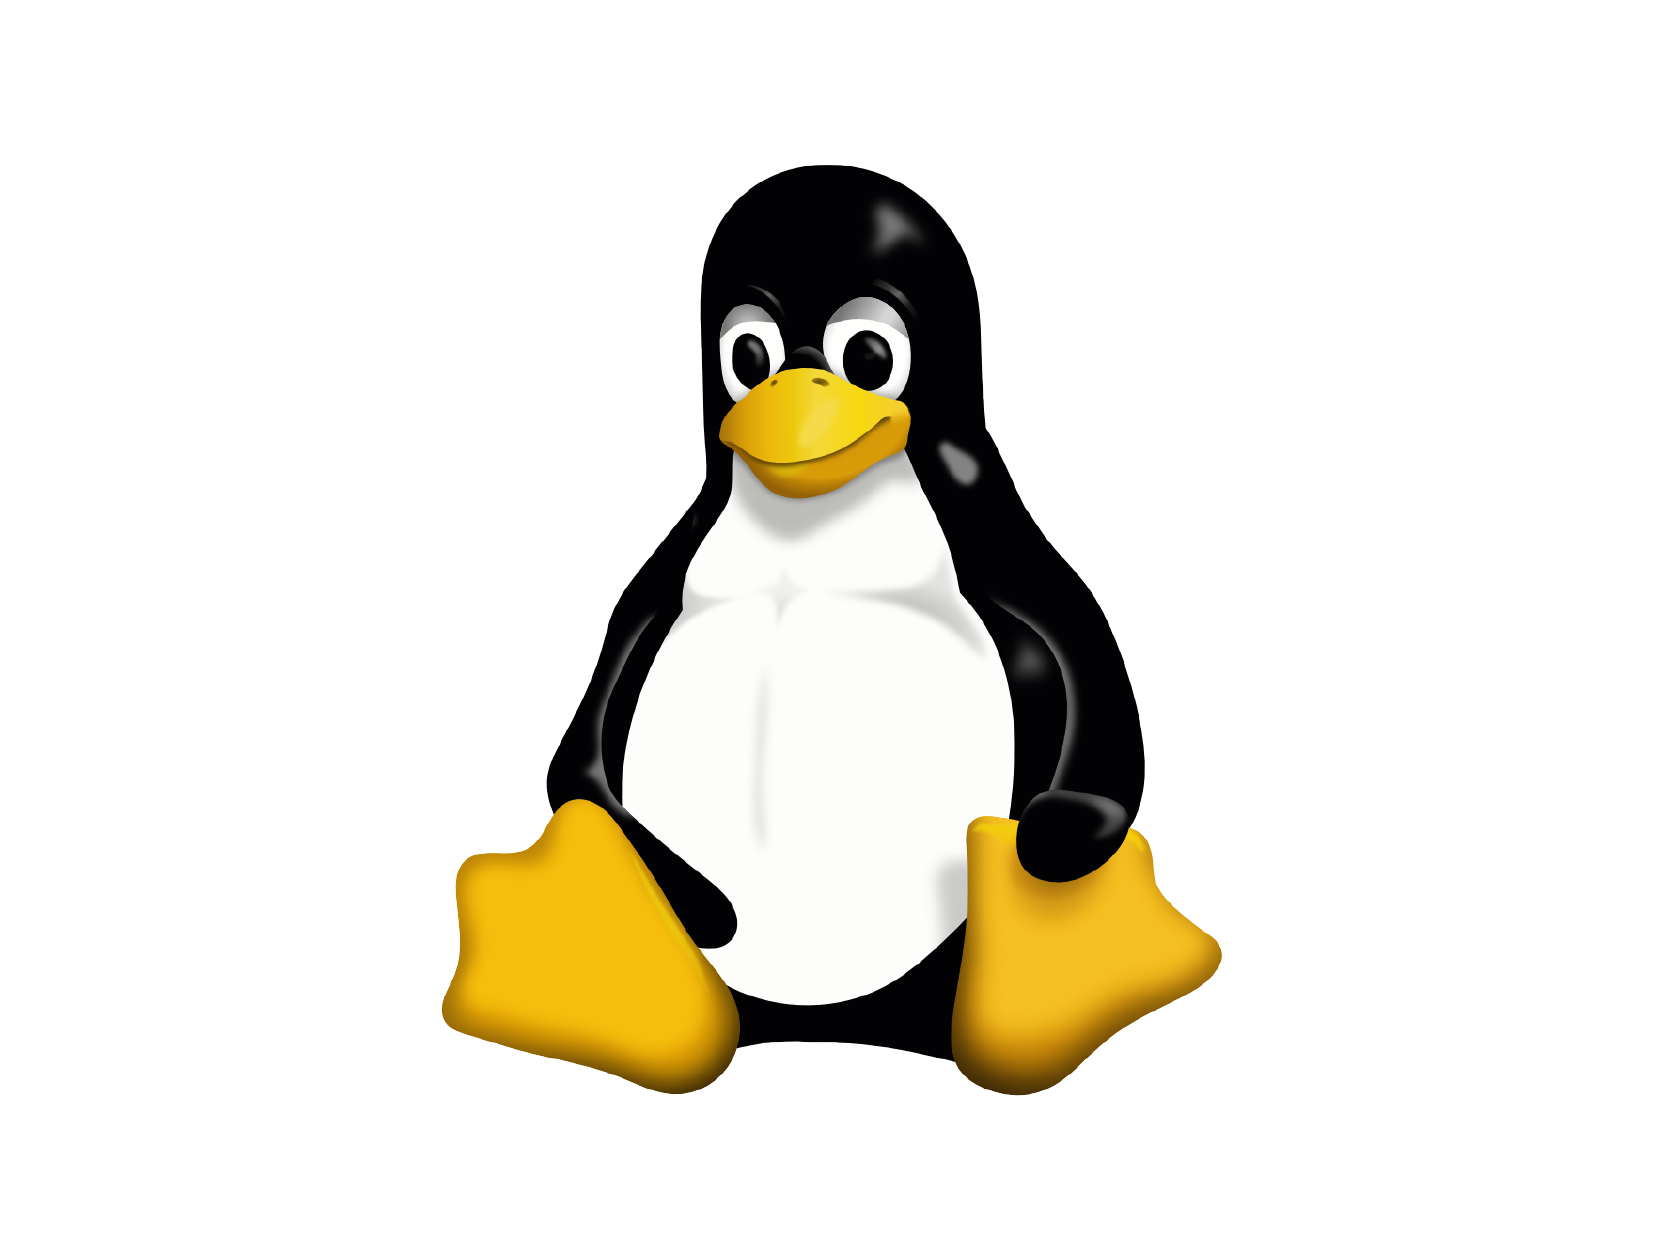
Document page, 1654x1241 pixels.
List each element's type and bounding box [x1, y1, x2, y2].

picture [388, 103, 1265, 1137]
